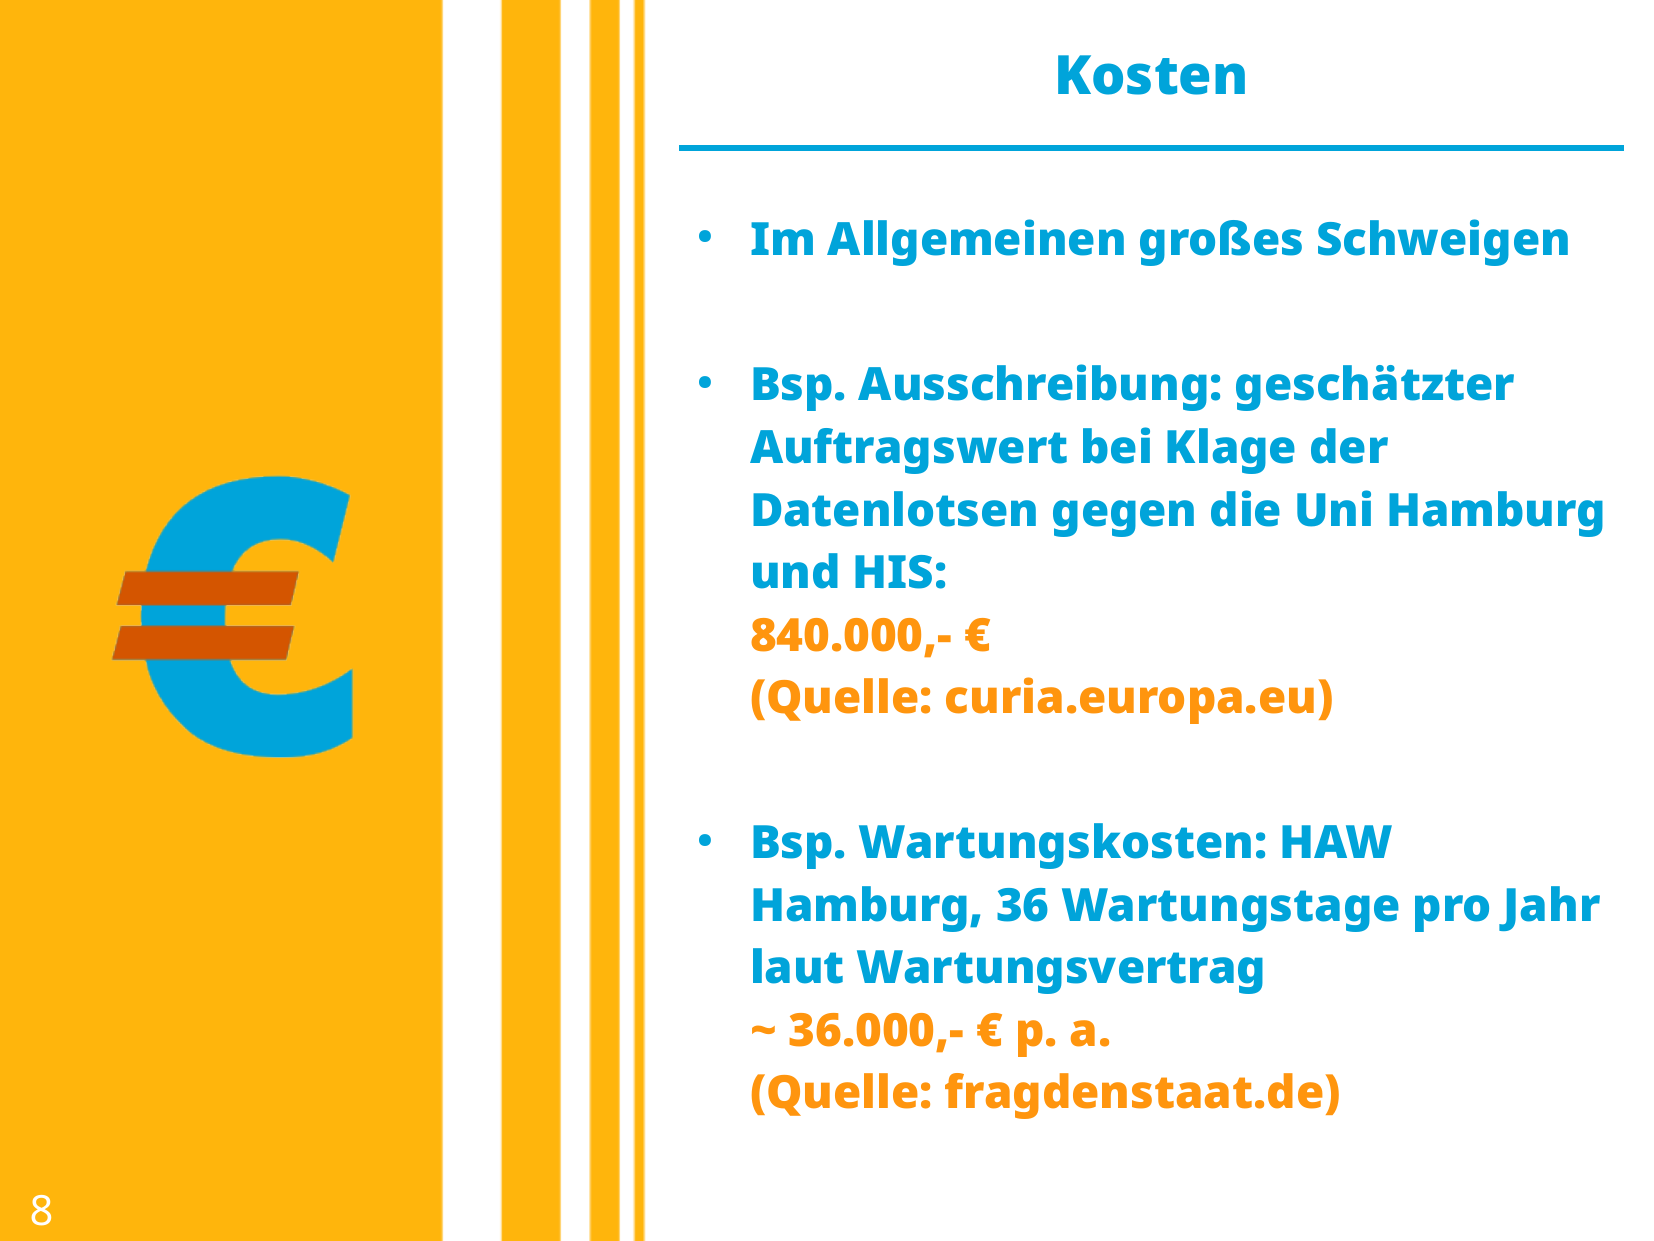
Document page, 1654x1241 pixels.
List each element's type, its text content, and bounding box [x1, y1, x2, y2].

picture [0, 0, 1653, 1241]
title Kosten [679, 29, 1625, 119]
list Im Allgemeinen großes Schweigen Bsp. Ausschreibung: geschätzter Auftragswert bei Klage der Datenlotsen gegen die Uni Hamburg und HIS: 840.000,- € (Quelle: curia.europa.eu) Bsp. Wartungskosten: HAW Hamburg, 36 Wartungstage pro Jahr laut Wartungsvertrag ~ 36.000,- € p. a. (Quelle: fragdenstaat.de) [679, 206, 1625, 1211]
